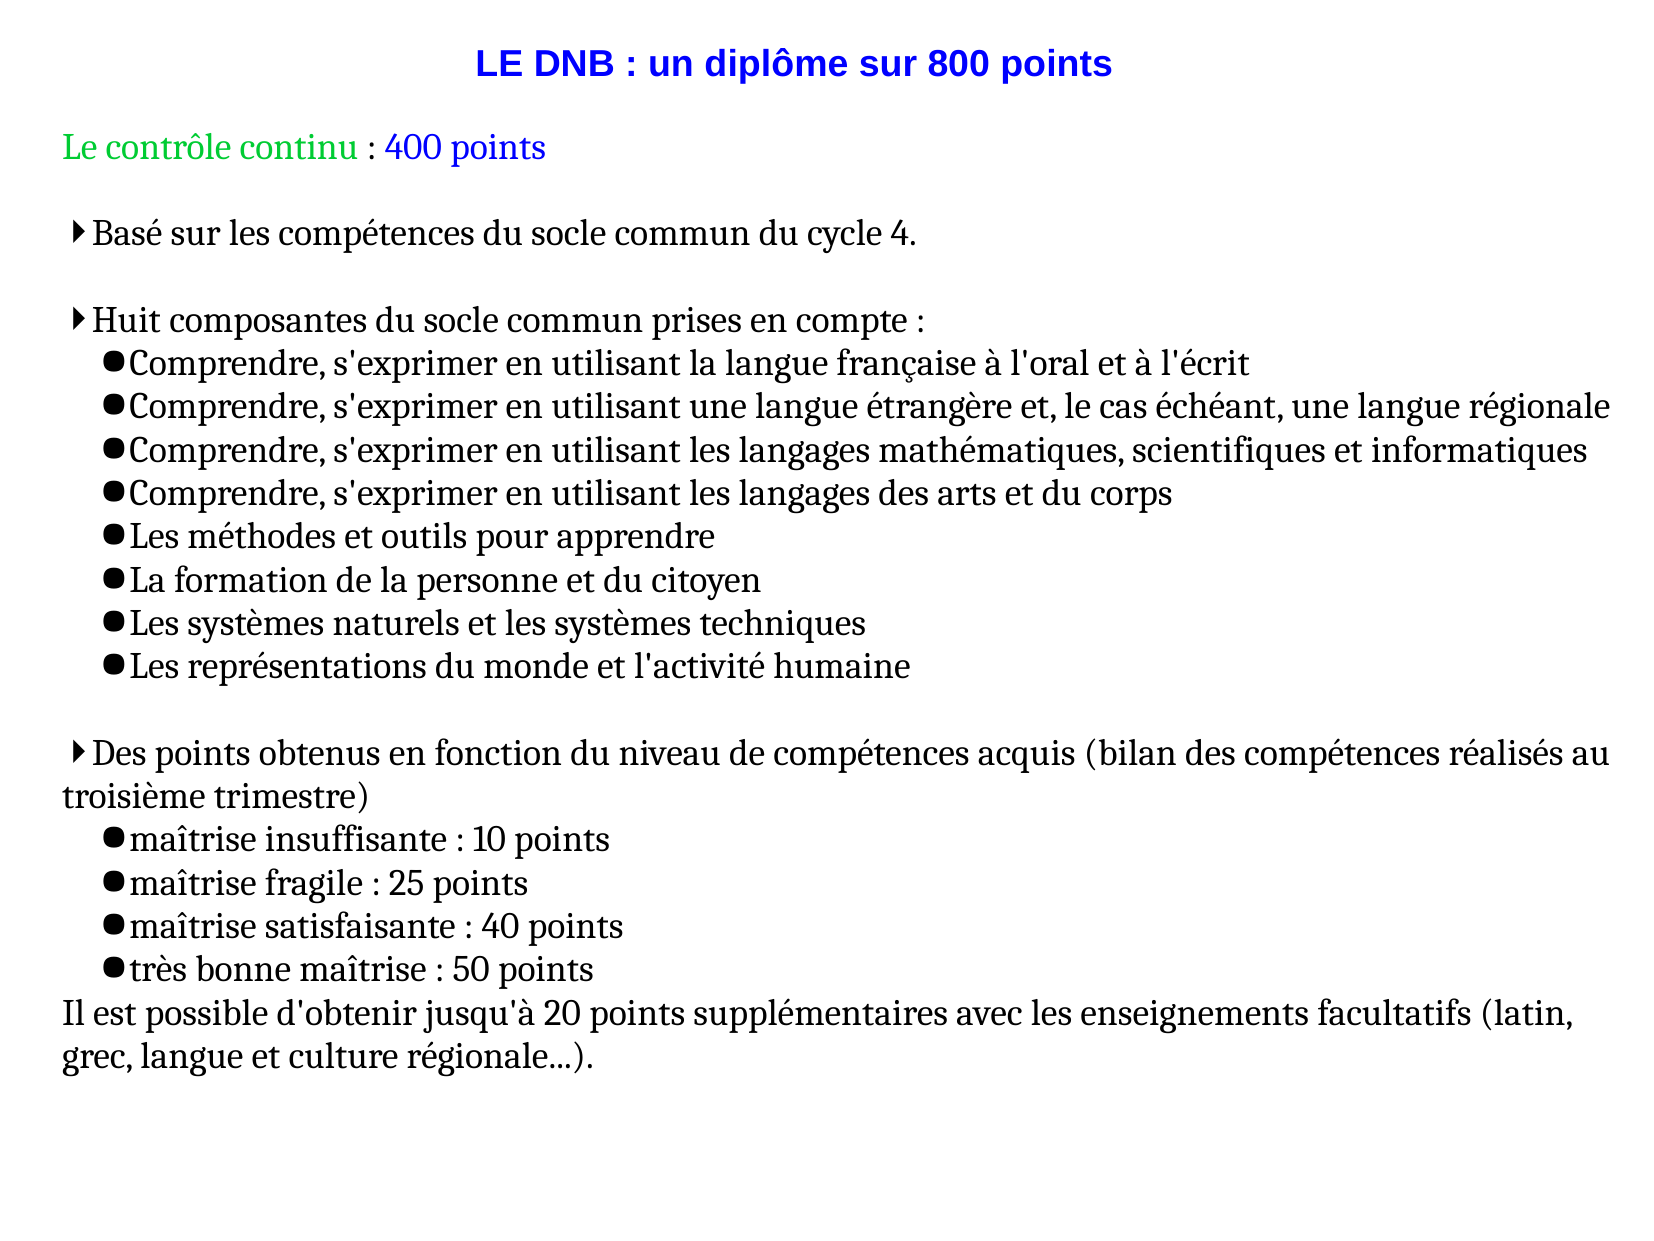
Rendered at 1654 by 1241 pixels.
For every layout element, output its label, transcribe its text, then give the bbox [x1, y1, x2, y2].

text_box Le contrôle continu : 400 points Basé sur les compétences du socle commun du cycle 4. Huit composantes du socle commun prises en compte : Comprendre, s'exprimer en utilisant la langue française à l'oral et à l'écrit Comprendre, s'exprimer en utilisant une langue étrangère et, le cas échéant, une langue régionale Comprendre, s'exprimer en utilisant les langages mathématiques, scientifiques et informatiques Comprendre, s'exprimer en utilisant les langages des arts et du corps Les méthodes et outils pour apprendre La formation de la personne et du citoyen Les systèmes naturels et les systèmes techniques Les représentations du monde et l'activité humaine Des points obtenus en fonction du niveau de compétences acquis (bilan des compétences réalisés au troisième trimestre) maîtrise insuffisante : 10 points maîtrise fragile : 25 points maîtrise satisfaisante : 40 points très bonne maîtrise : 50 points Il est possible d'obtenir jusqu'à 20 points supplémentaires avec les enseignements facultatifs (latin, grec, langue et culture régionale...). [47, 118, 1654, 1241]
text_box LE DNB : un diplôme sur 800 points [460, 35, 1548, 94]
